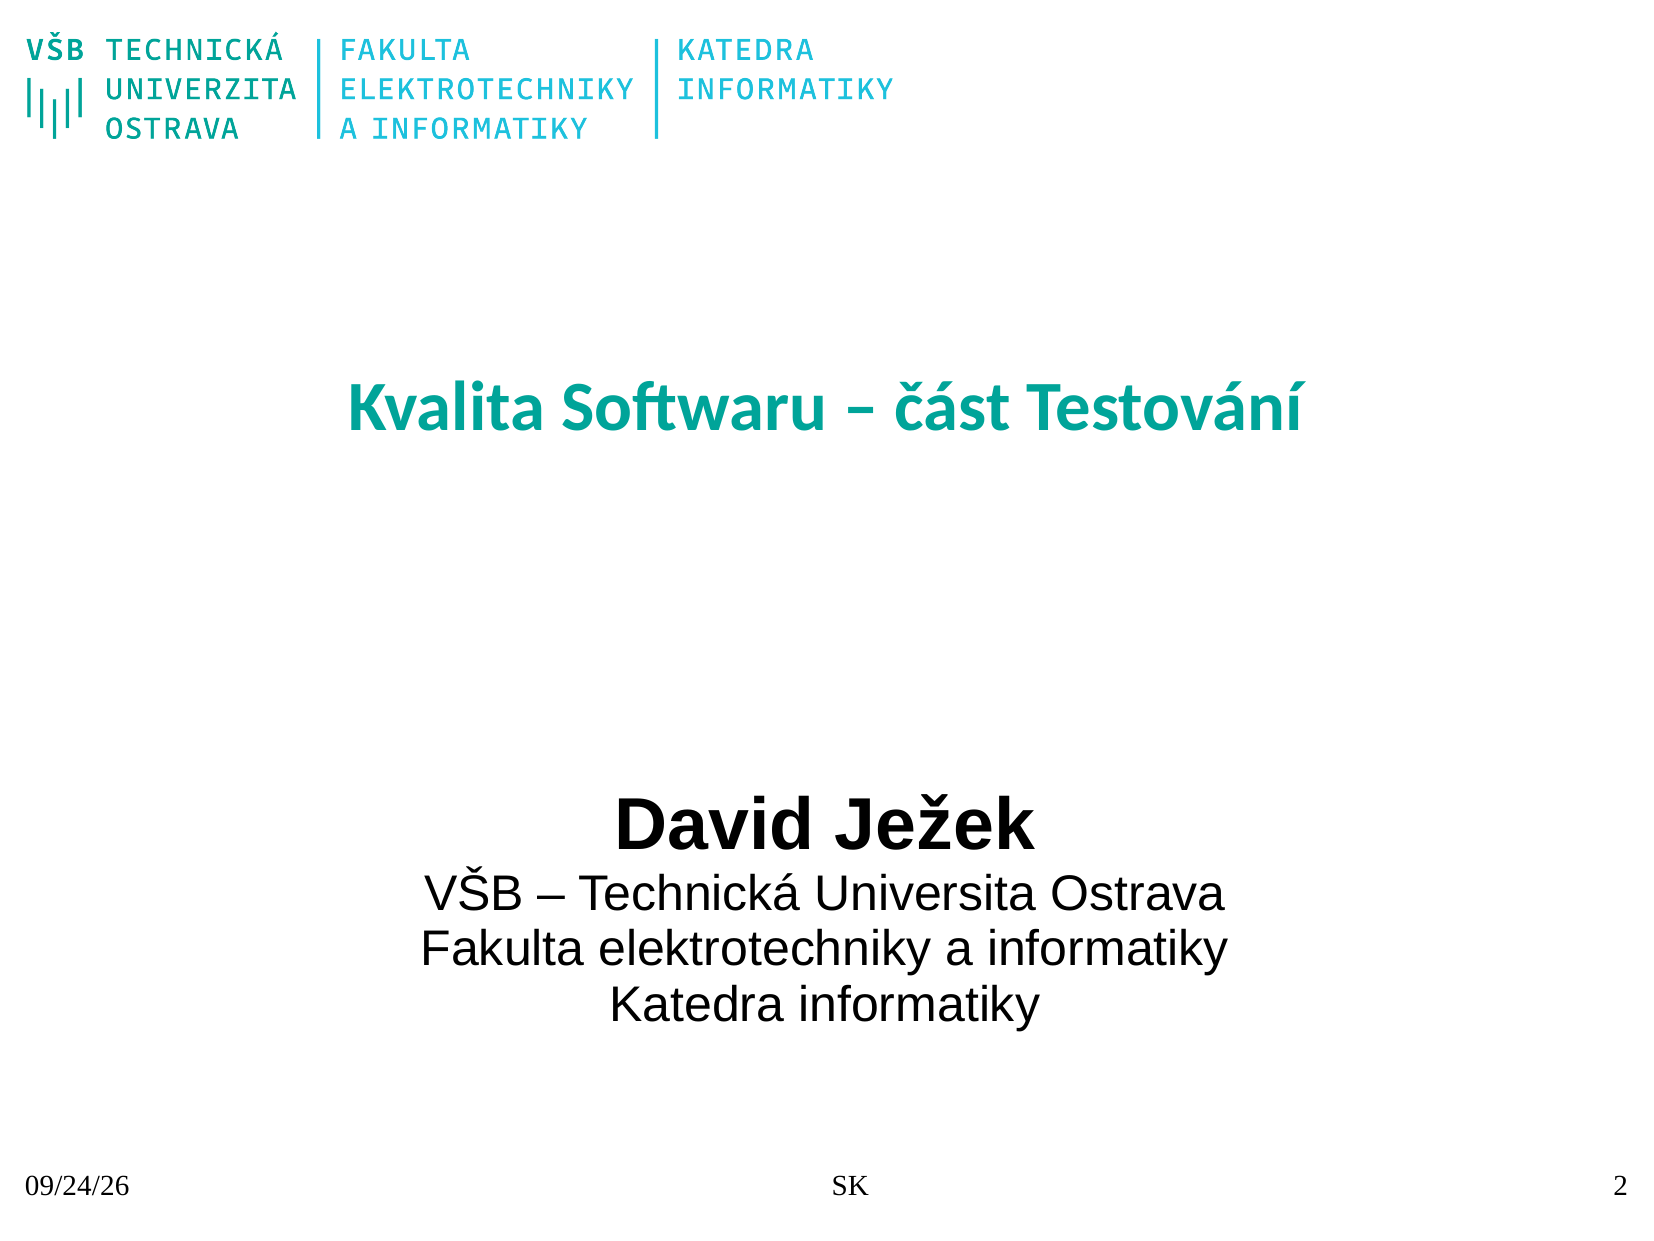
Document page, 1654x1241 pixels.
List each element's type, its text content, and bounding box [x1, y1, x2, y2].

picture [26, 31, 893, 139]
title Kvalita Softwaru – část Testování [24, 184, 1629, 642]
subtitle David Ježek VŠB – Technická Universita Ostrava Fakulta elektrotechniky a informatiky Katedra informatiky [30, 660, 1621, 1156]
